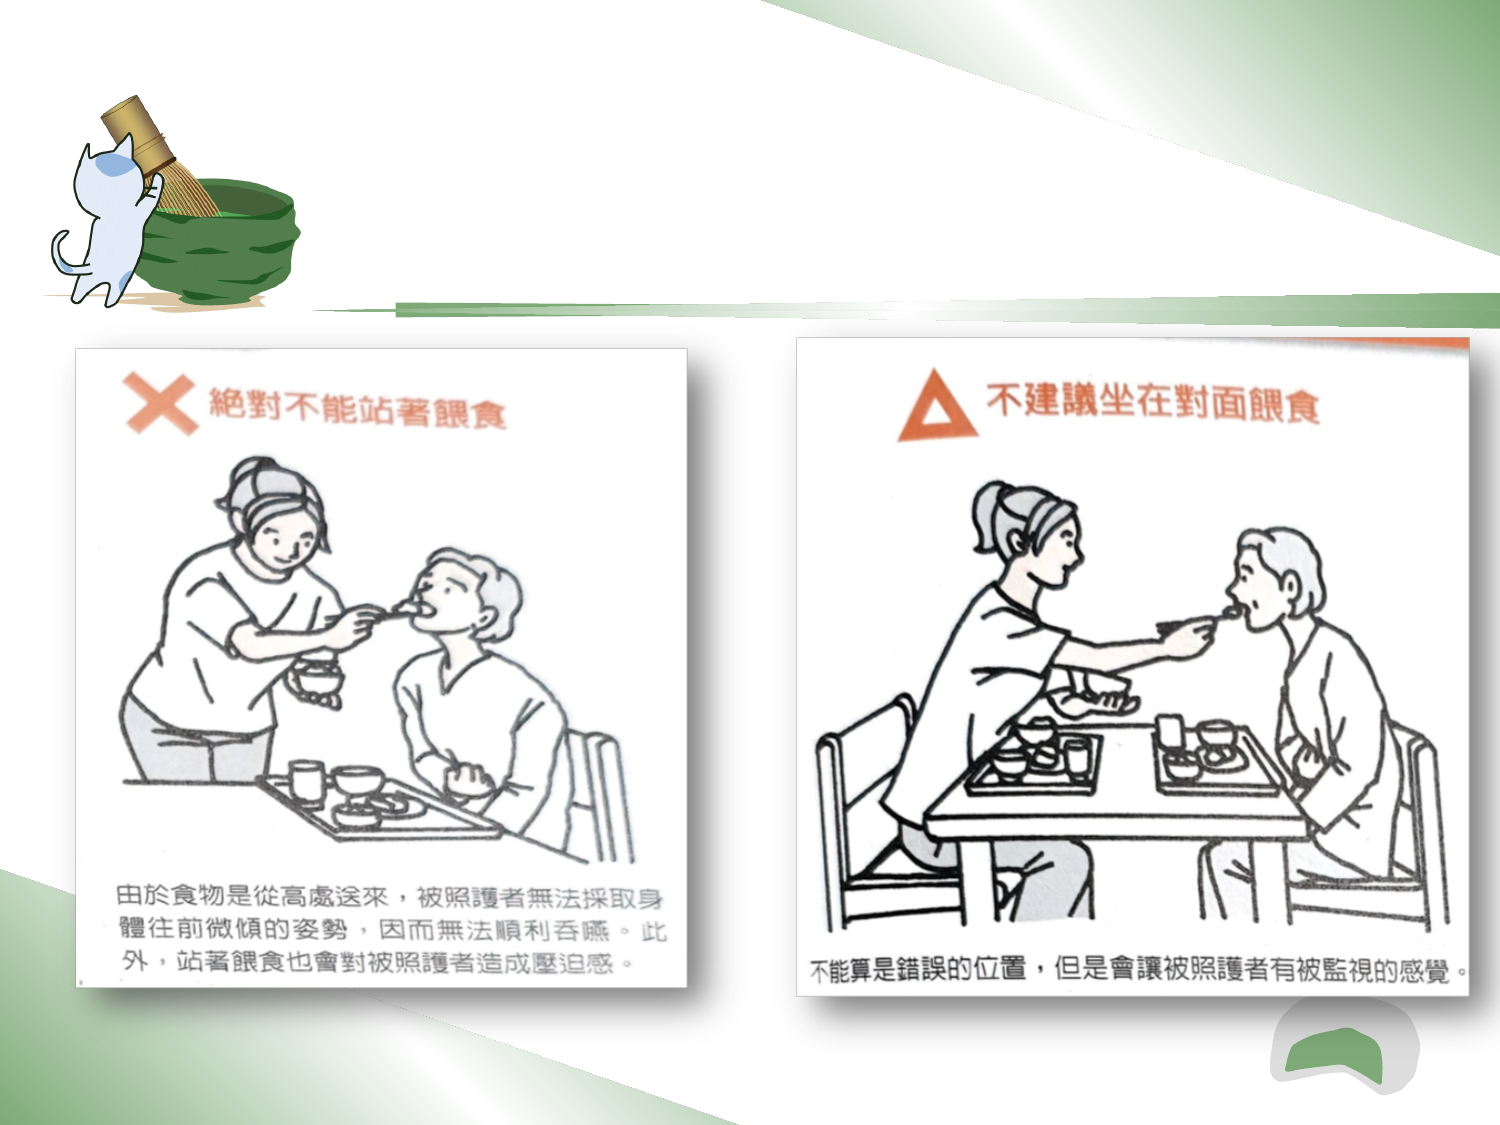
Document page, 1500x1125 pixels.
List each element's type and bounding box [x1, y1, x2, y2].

picture [29, 90, 758, 1059]
picture [761, 302, 1500, 1069]
title [301, 99, 1388, 288]
